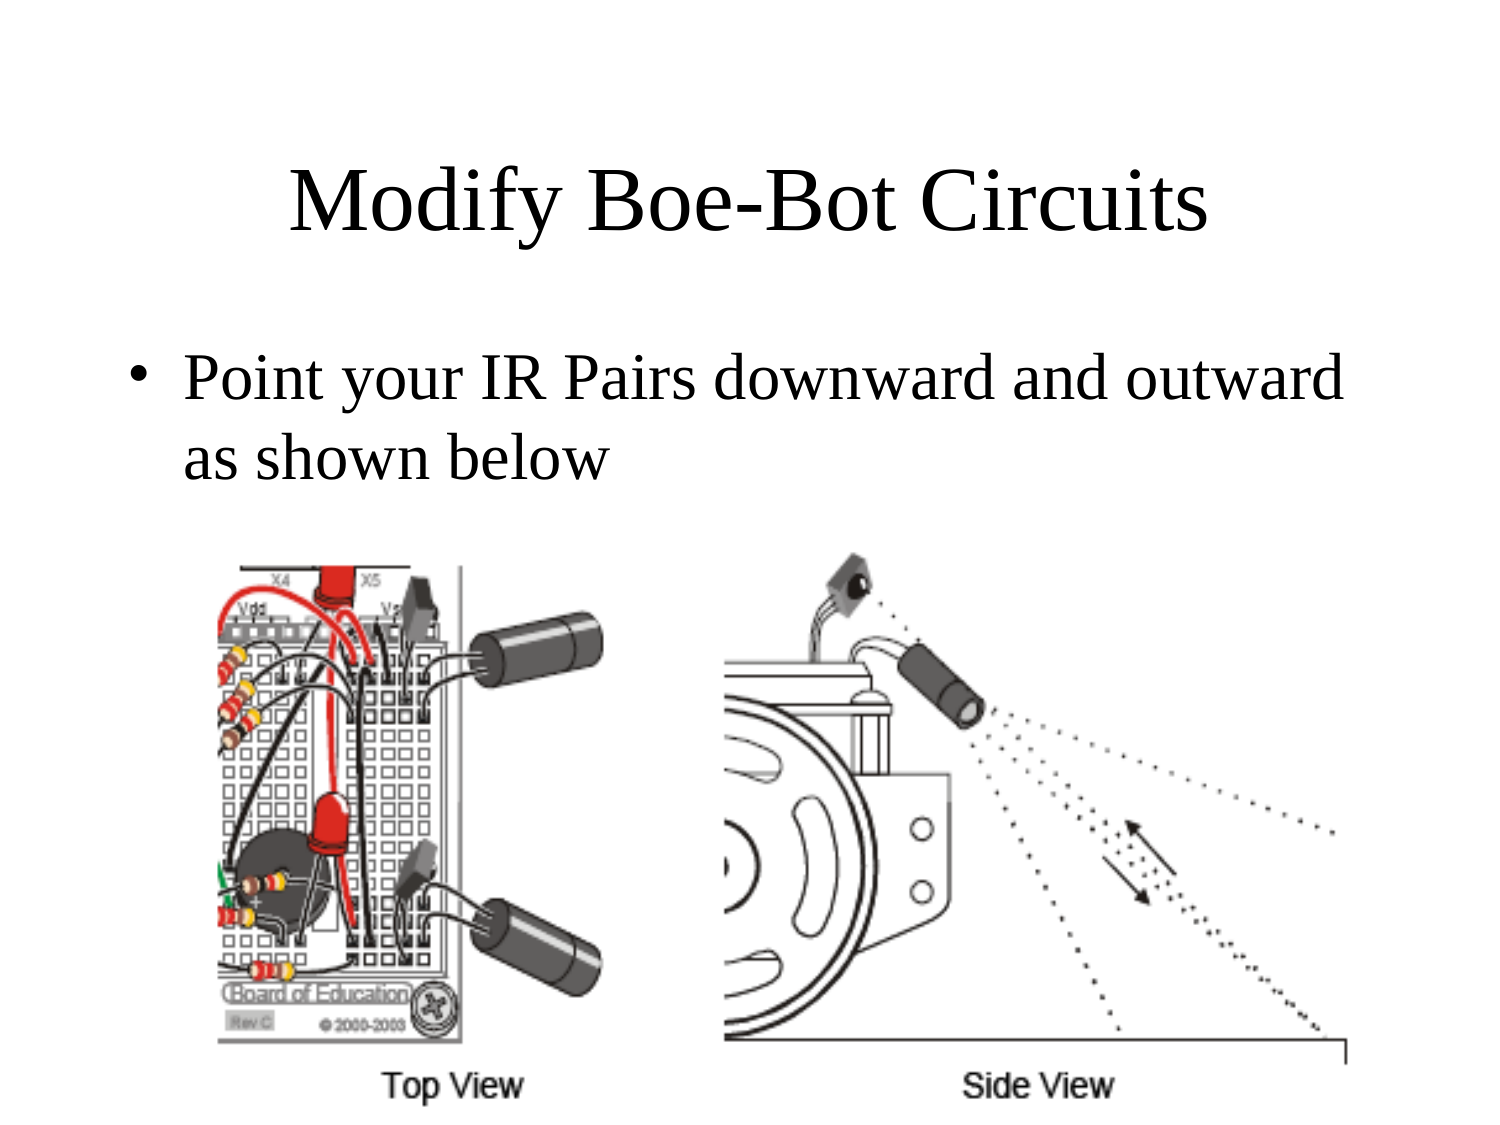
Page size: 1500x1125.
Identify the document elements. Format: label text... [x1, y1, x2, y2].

list Point your IR Pairs downward and outward as shown below [112, 324, 1388, 1001]
title Modify Boe-Bot Circuits [112, 99, 1388, 288]
picture [174, 499, 1375, 1125]
